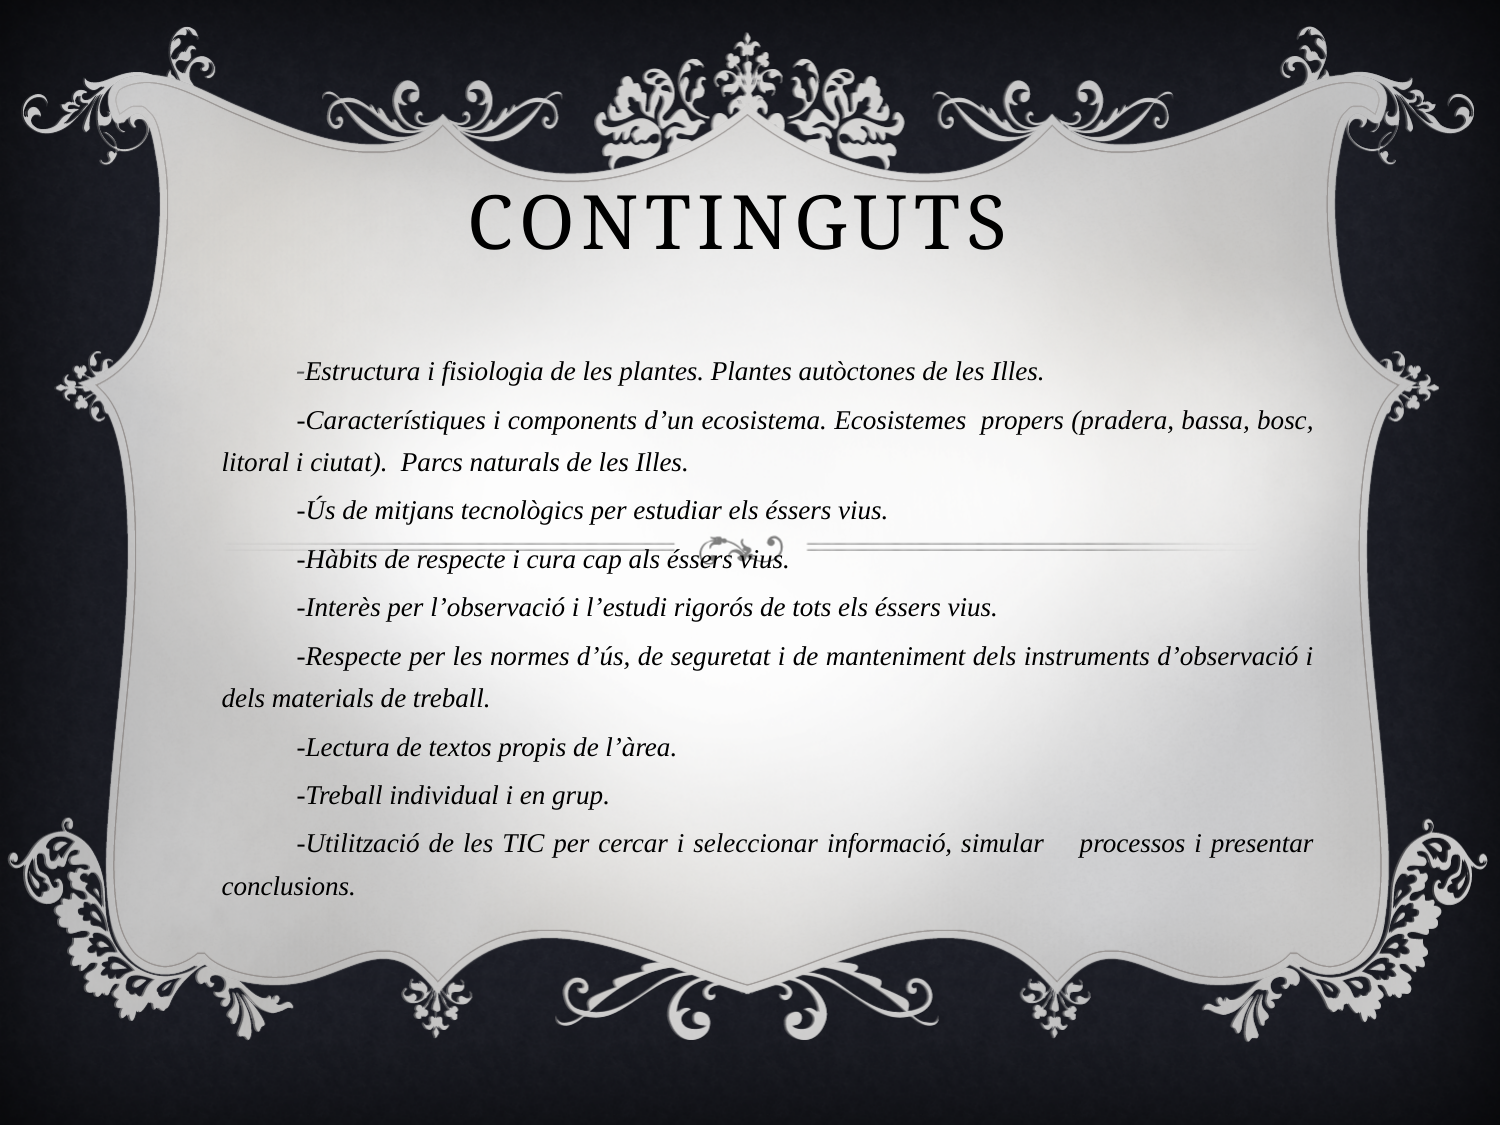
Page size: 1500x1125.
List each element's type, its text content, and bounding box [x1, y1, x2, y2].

subtitle -Estructura i fisiologia de les plantes. Plantes autòctones de les Illes. -Característiques i components d’un ecosistema. Ecosistemes propers (pradera, bassa, bosc, litoral i ciutat). Parcs naturals de les Illes. -Ús de mitjans tecnològics per estudiar els éssers vius. -Hàbits de respecte i cura cap als éssers vius. -Interès per l’observació i l’estudi rigorós de tots els éssers vius. -Respecte per les normes d’ús, de seguretat i de manteniment dels instruments d’observació i dels materials de treball. -Lectura de textos propis de l’àrea. -Treball individual i en grup. -Utilització de les TIC per cercar i seleccionar informació, simular processos i presentar conclusions. [206, 255, 1341, 925]
title CONTINGUTS [100, 30, 1376, 273]
